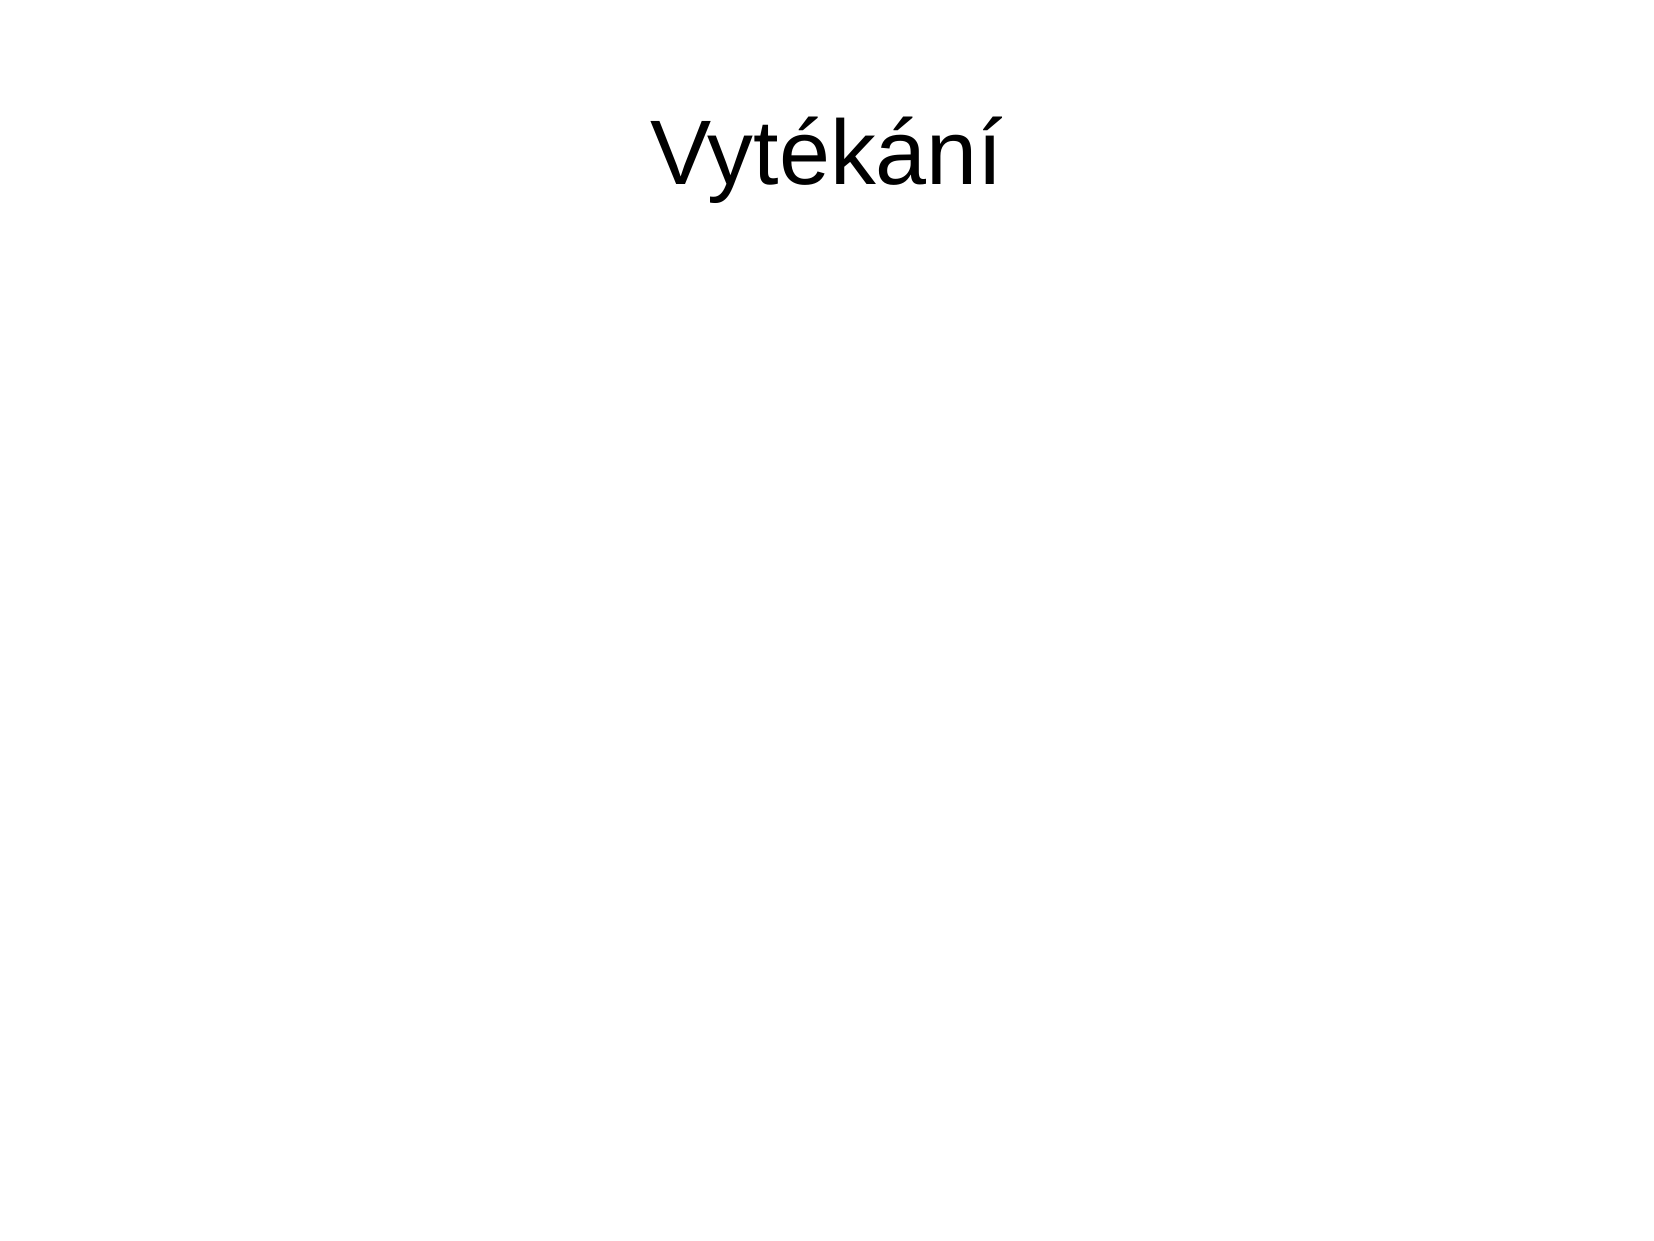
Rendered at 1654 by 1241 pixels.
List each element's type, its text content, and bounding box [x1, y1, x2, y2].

title Vytékání [82, 49, 1571, 257]
